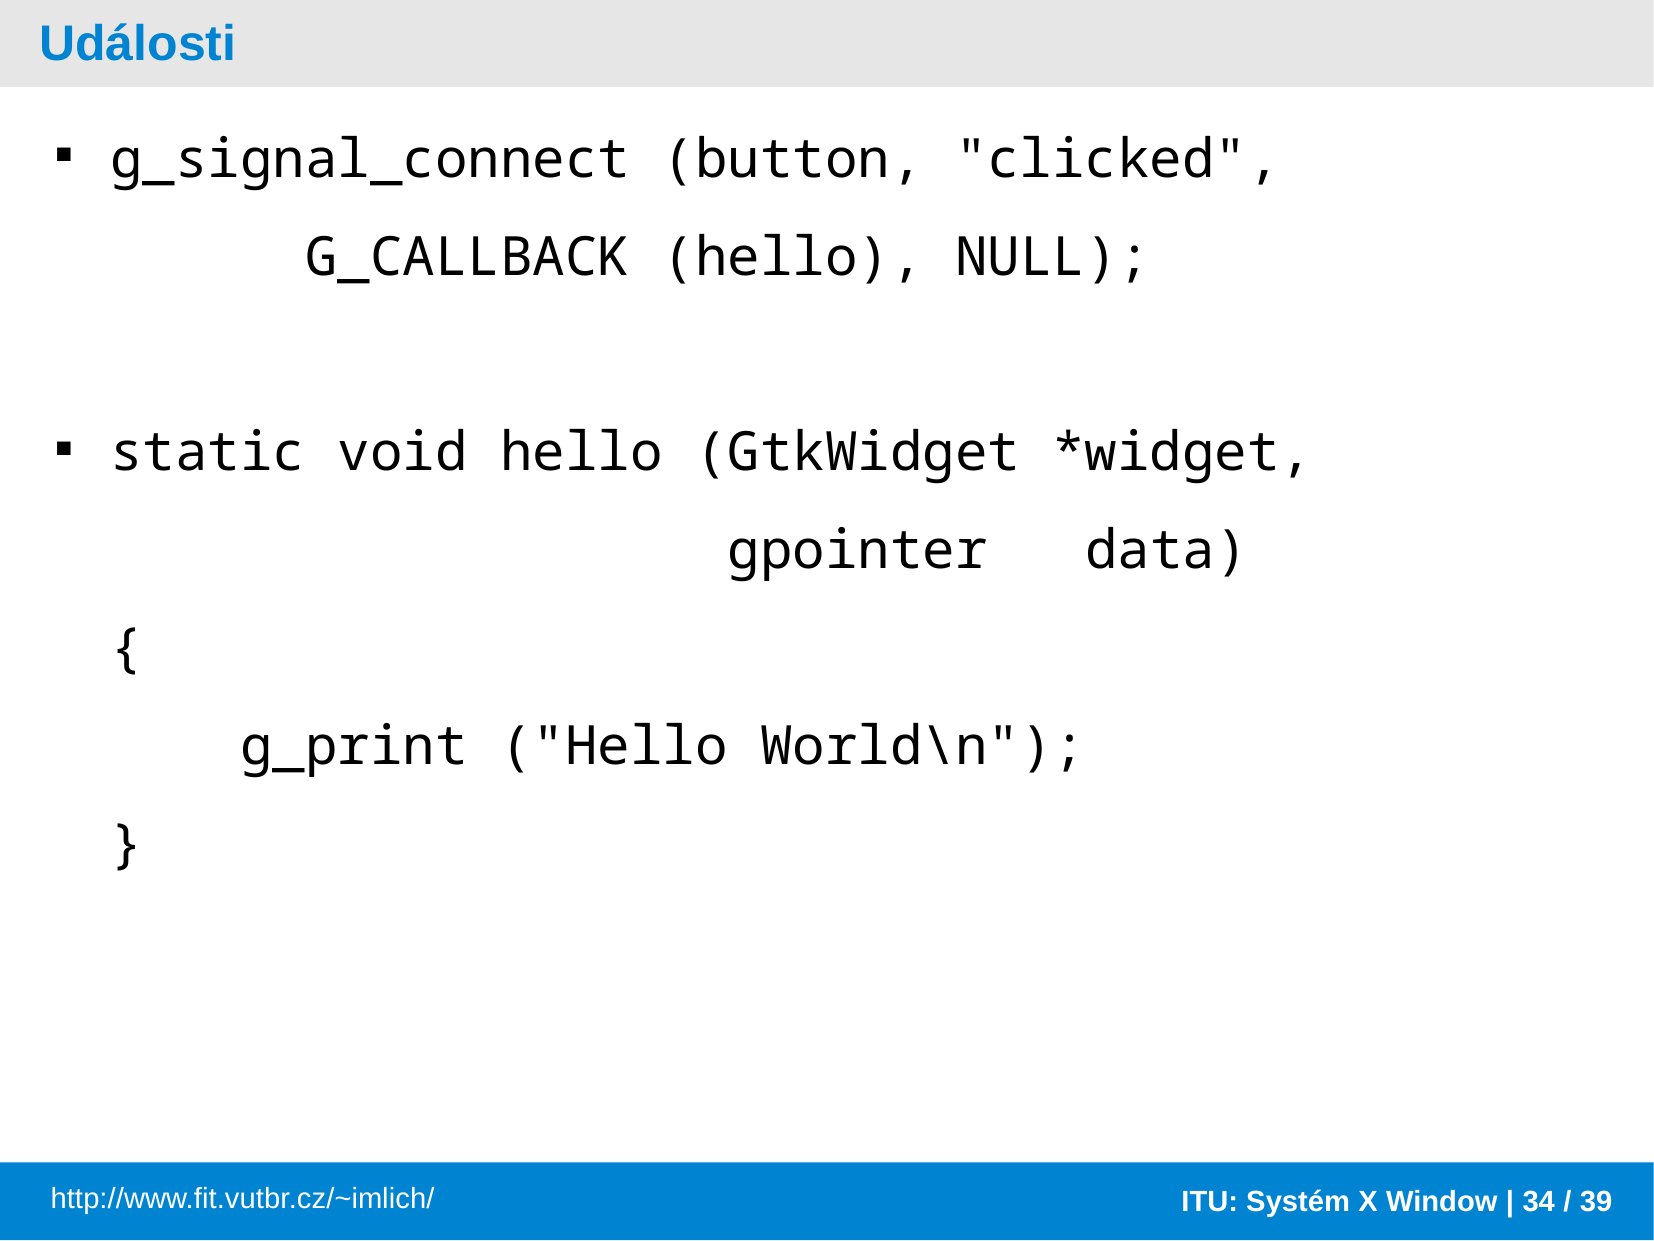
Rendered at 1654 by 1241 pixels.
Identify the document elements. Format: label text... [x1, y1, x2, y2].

list g_signal_connect (button, "clicked", G_CALLBACK (hello), NULL); static void hello (GtkWidget *widget, gpointer data) { g_print ("Hello World\n"); } [39, 119, 1615, 839]
title Události [39, 5, 1615, 81]
